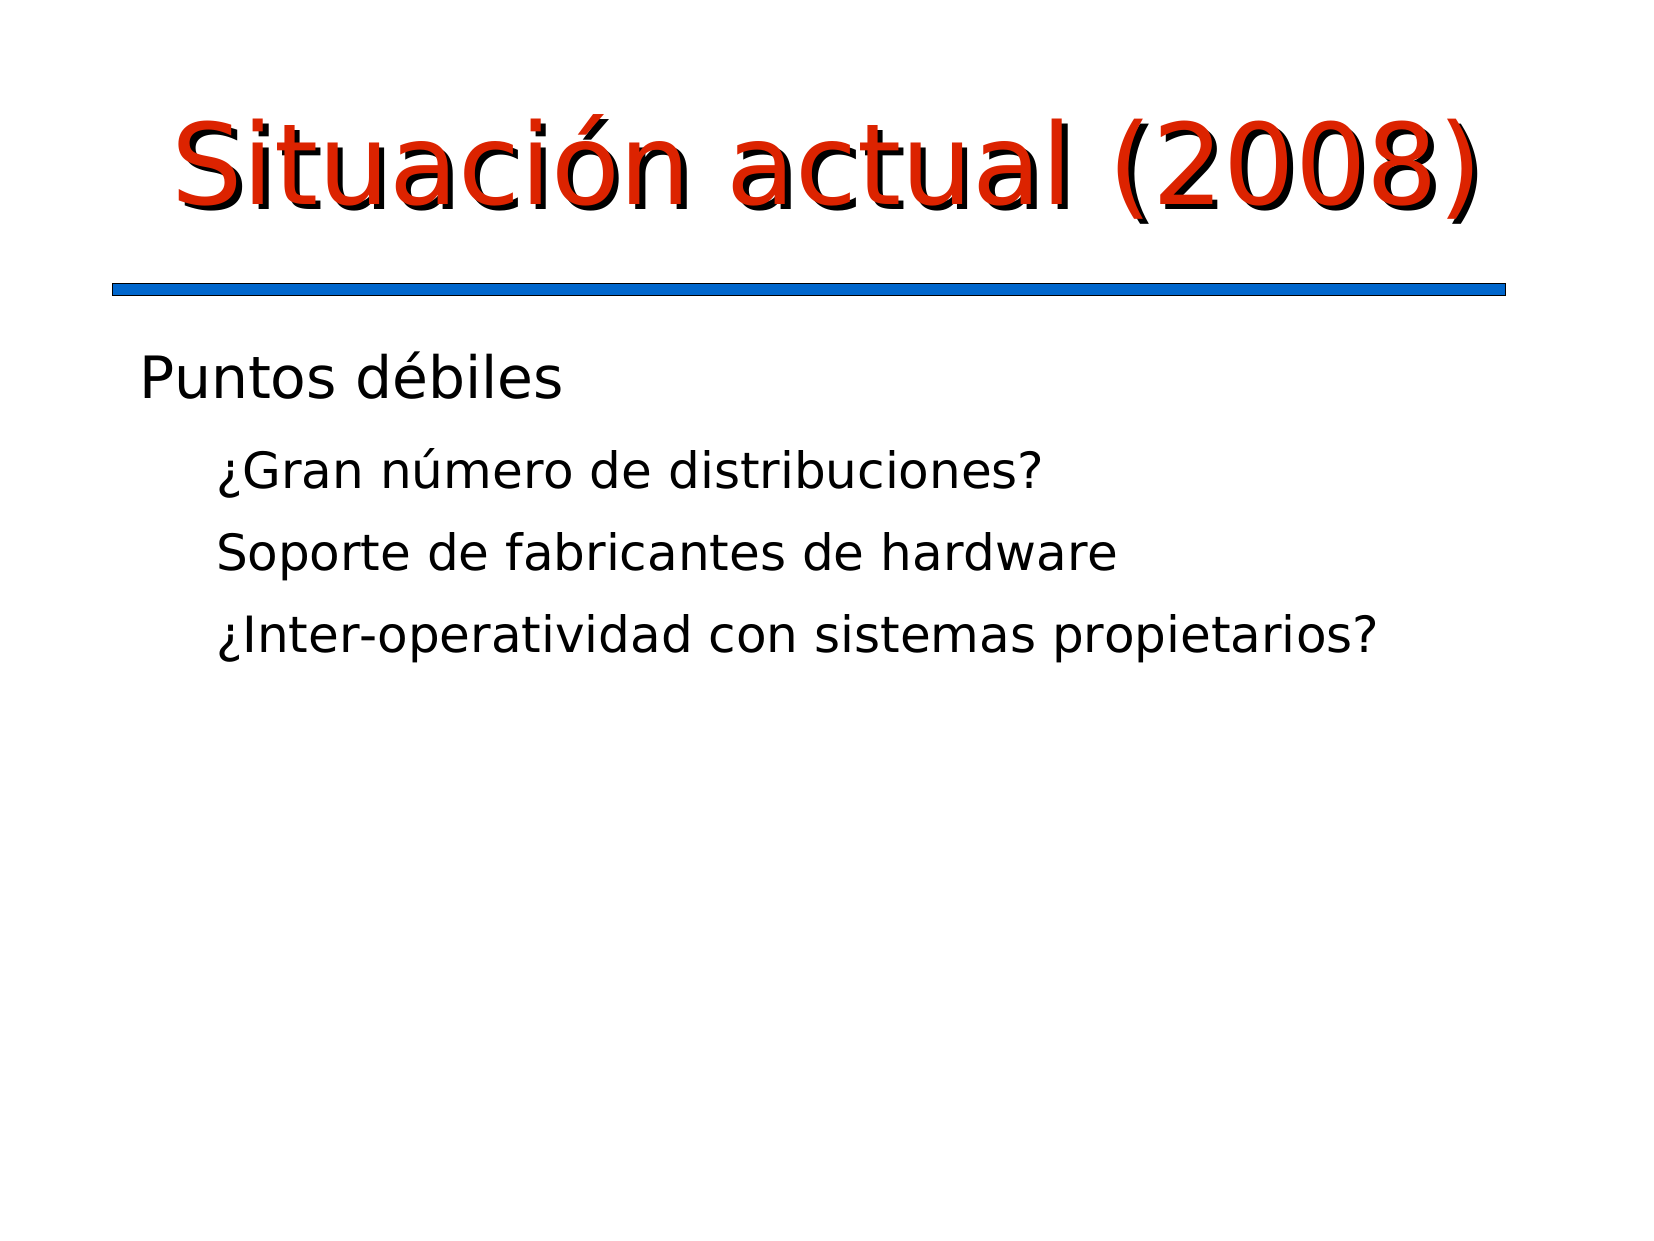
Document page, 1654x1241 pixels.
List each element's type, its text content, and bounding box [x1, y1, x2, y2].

title Situación actual (2008) [121, 61, 1534, 269]
list Puntos débiles ¿Gran número de distribuciones? Soporte de fabricantes de hardware ¿Inter-operatividad con sistemas propietarios? [121, 344, 1534, 1127]
